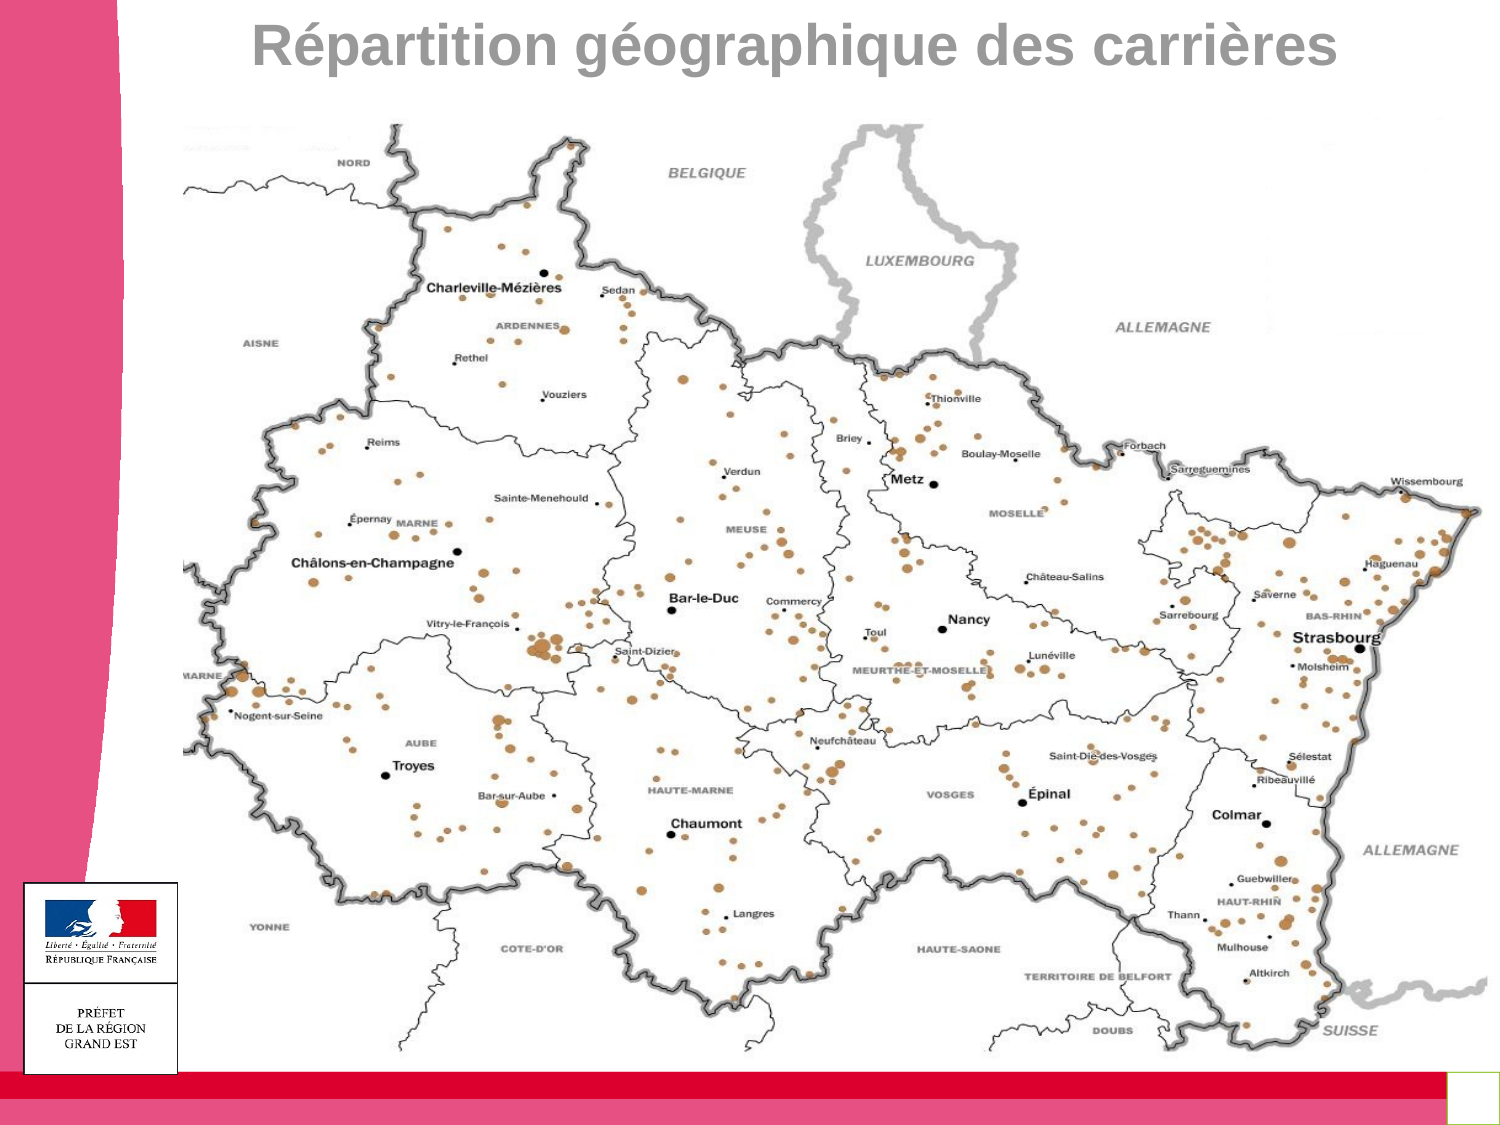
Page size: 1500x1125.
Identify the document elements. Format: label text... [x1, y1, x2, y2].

title Répartition géographique des carrières [96, 7, 1495, 83]
picture [0, 0, 1500, 1125]
